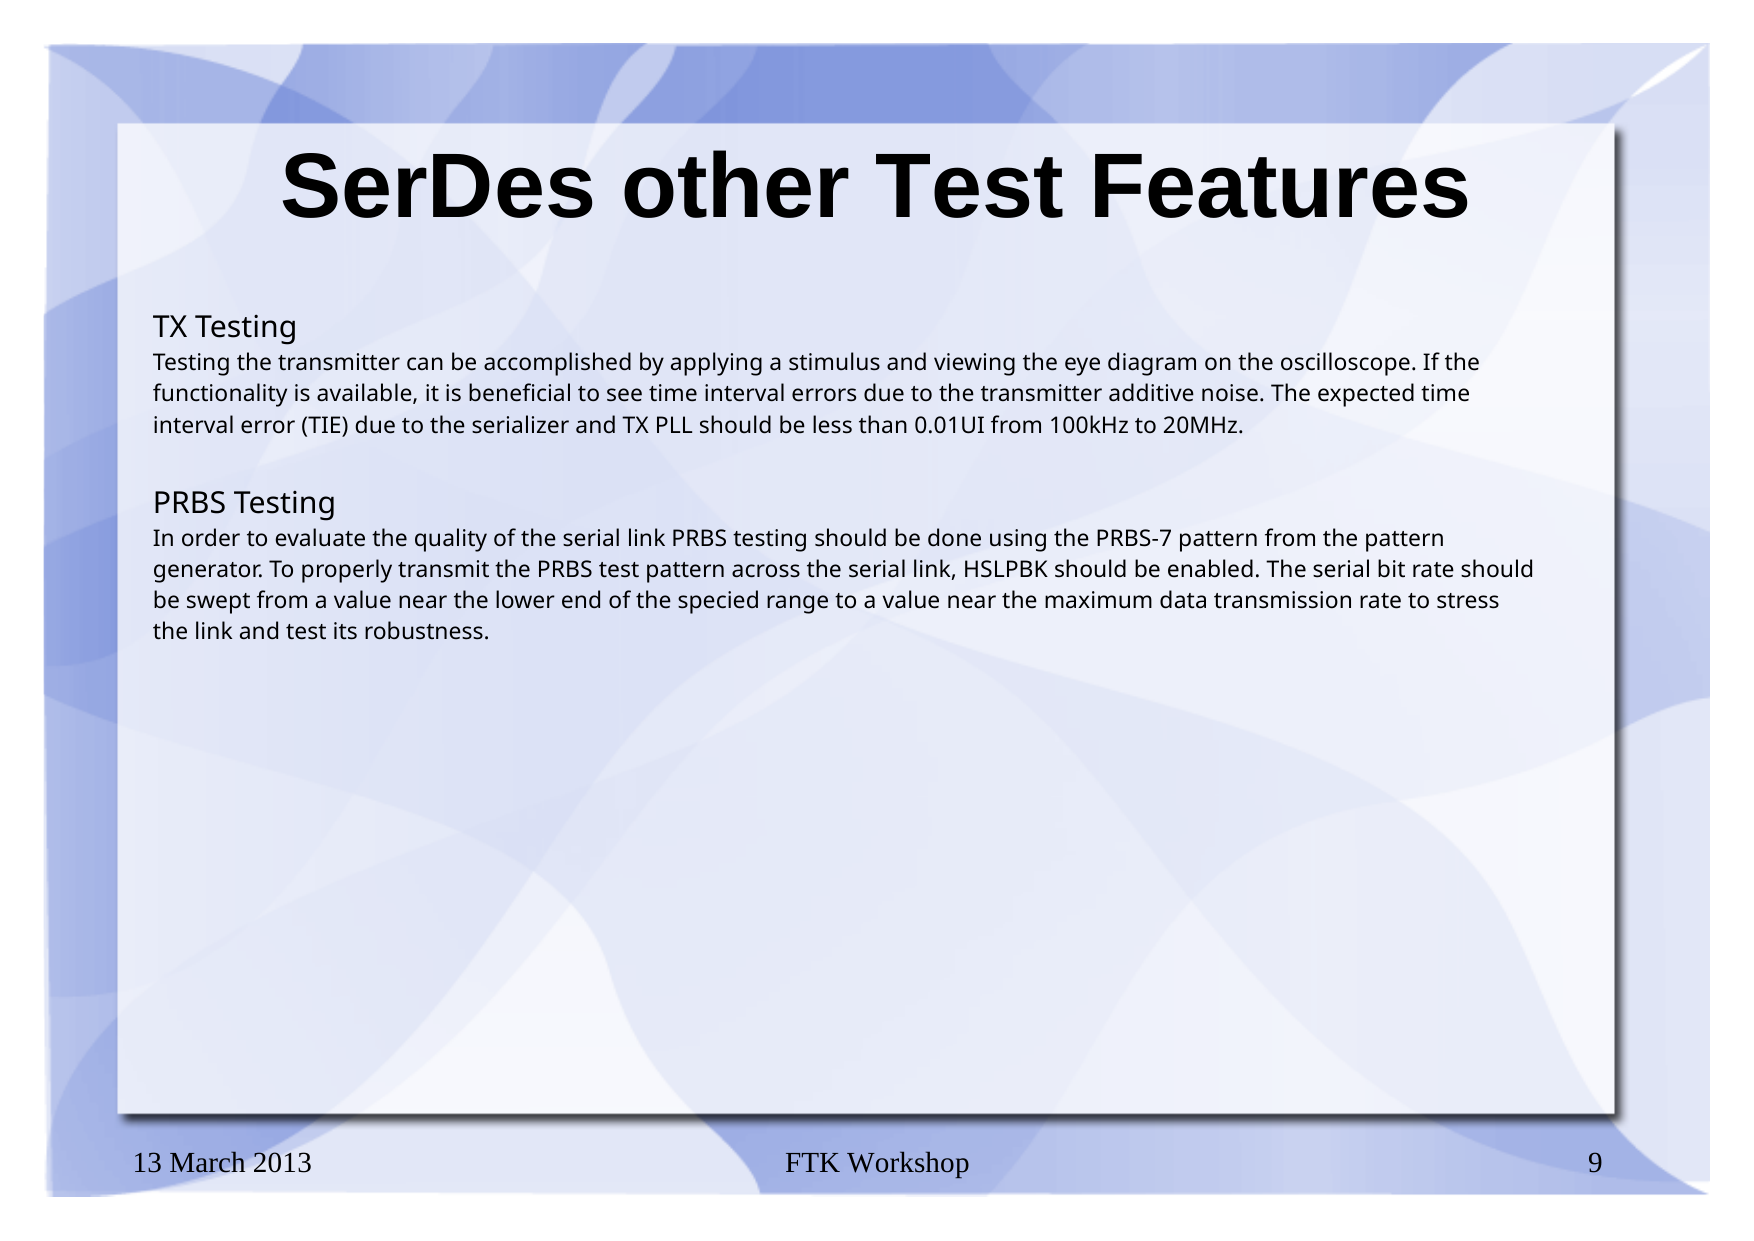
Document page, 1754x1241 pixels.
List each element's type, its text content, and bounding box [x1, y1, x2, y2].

text_box TX Testing Testing the transmitter can be accomplished by applying a stimulus and viewing the eye diagram on the oscilloscope. If the functionality is available, it is beneficial to see time interval errors due to the transmitter additive noise. The expected time interval error (TIE) due to the serializer and TX PLL should be less than 0.01UI from 100kHz to 20MHz. PRBS Testing In order to evaluate the quality of the serial link PRBS testing should be done using the PRBS-7 pattern from the pattern generator. To properly transmit the PRBS test pattern across the serial link, HSLPBK should be enabled. The serial bit rate should be swept from a value near the lower end of the specied range to a value near the maximum data transmission rate to stress the link and test its robustness. [138, 297, 1556, 689]
picture [43, 43, 1710, 1197]
title SerDes other Test Features [126, 89, 1627, 282]
